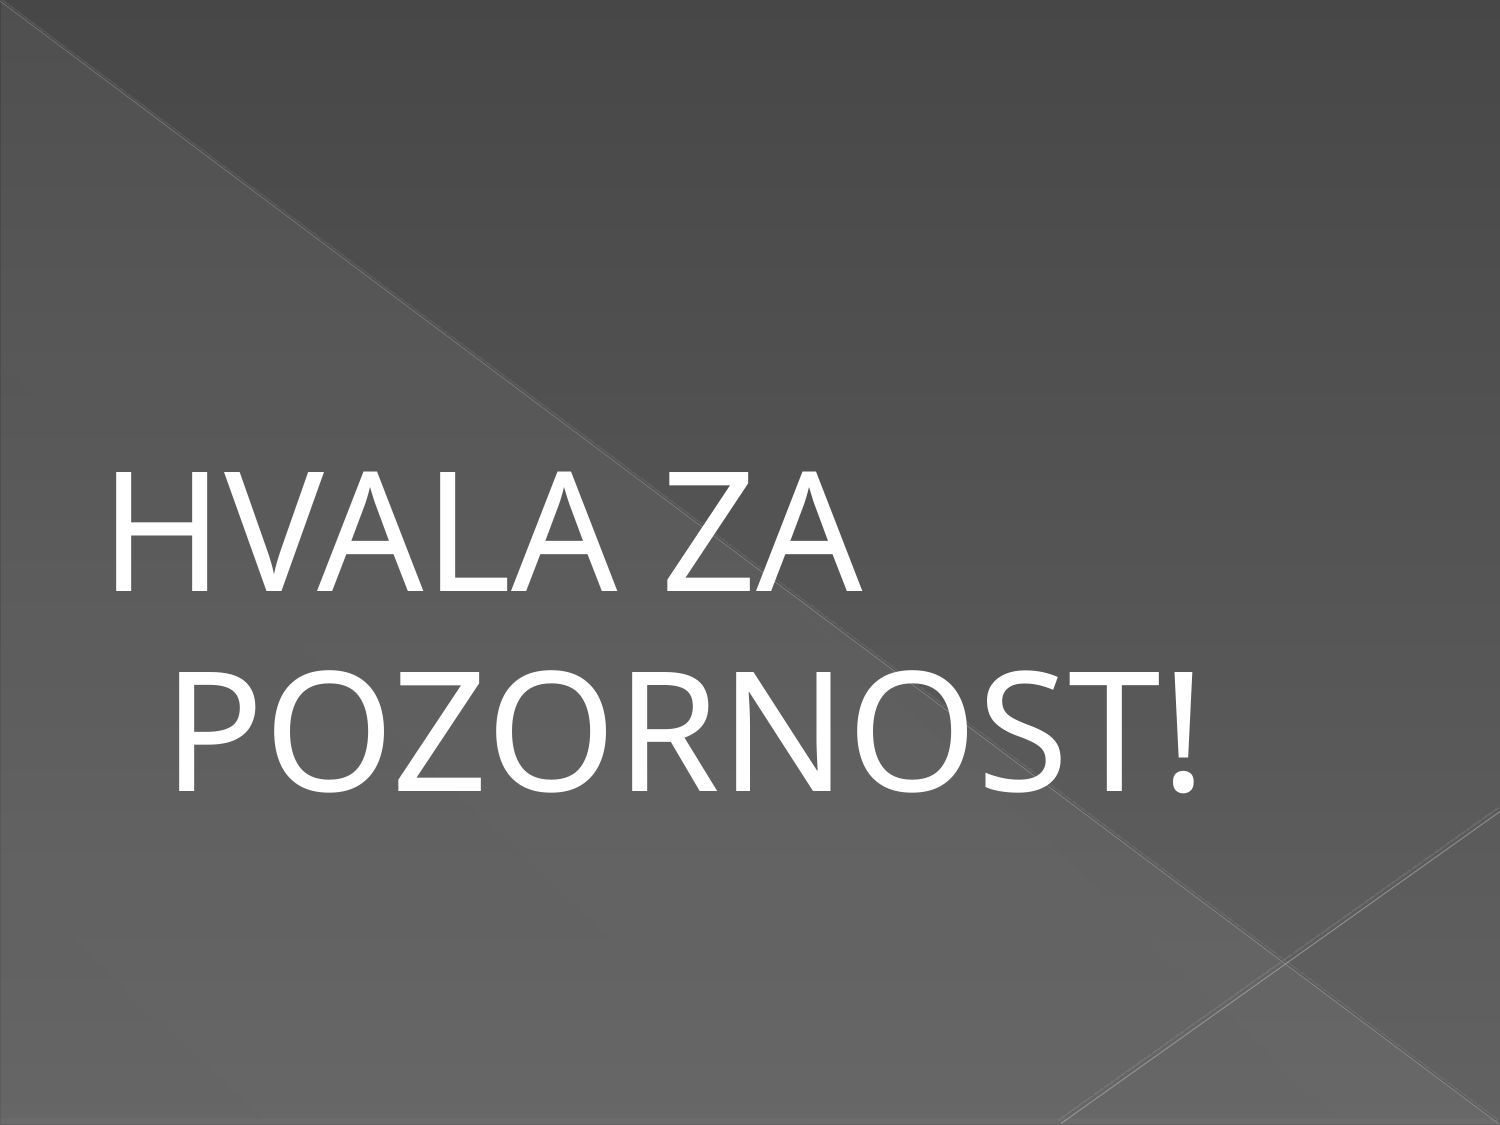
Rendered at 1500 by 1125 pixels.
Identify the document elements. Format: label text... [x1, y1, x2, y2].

list HVALA ZA POZORNOST! [75, 308, 1425, 1059]
